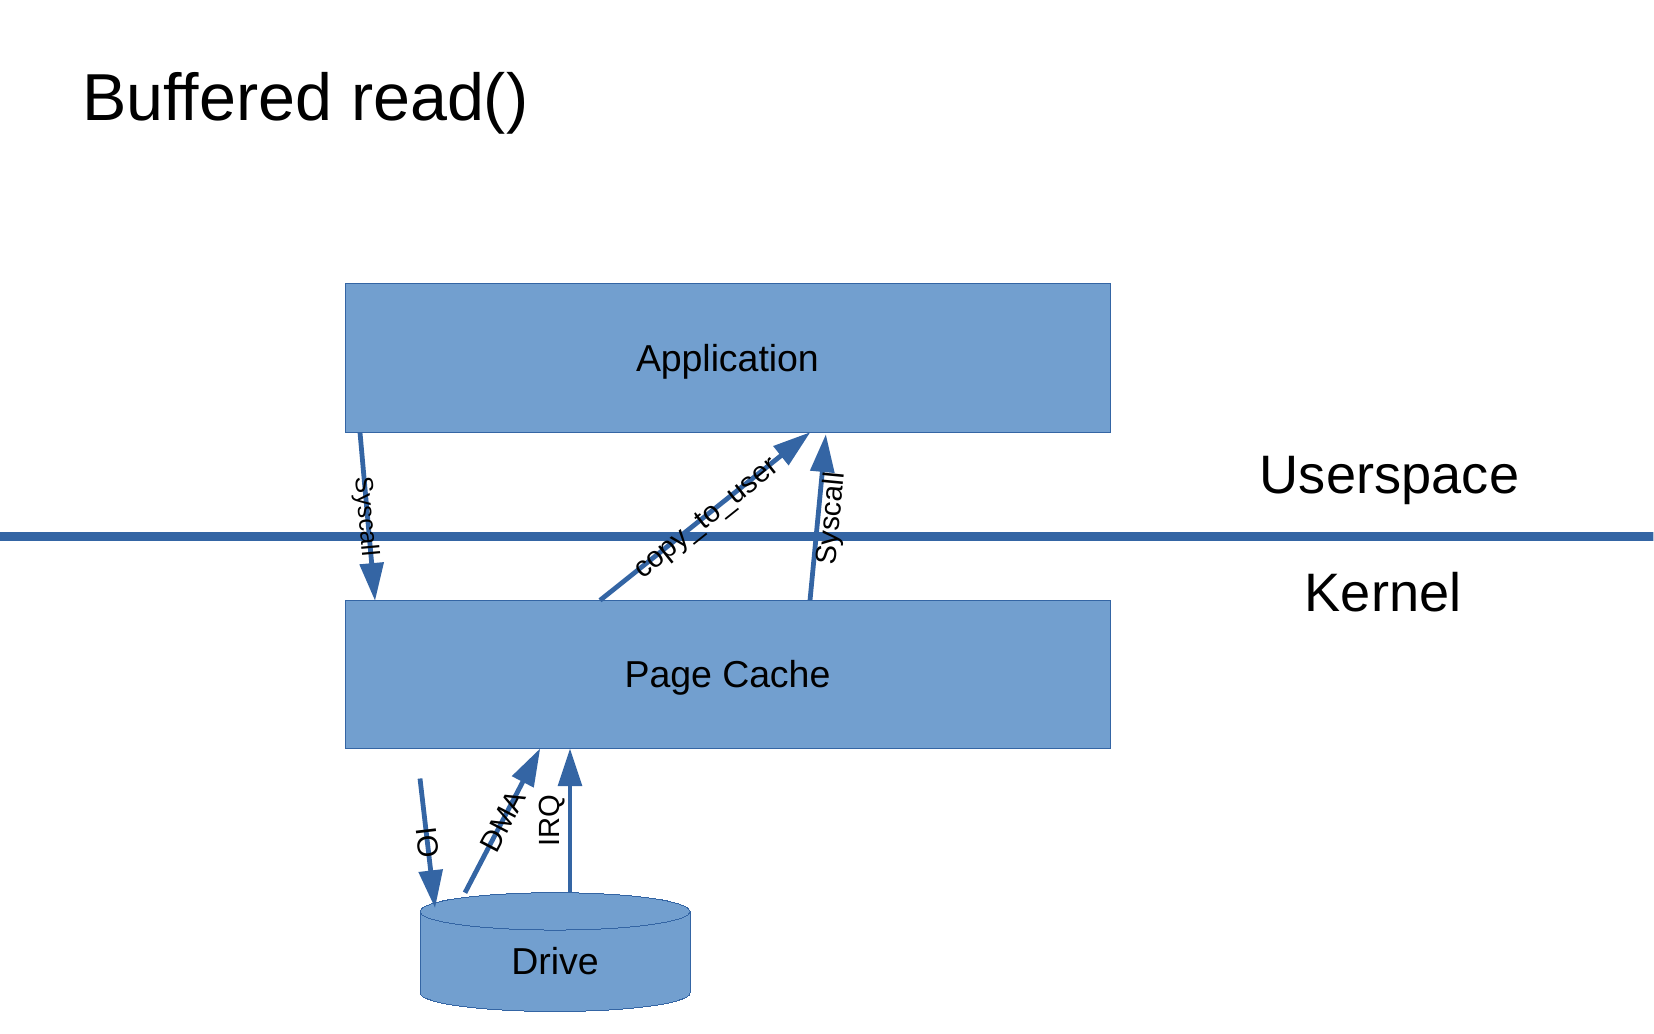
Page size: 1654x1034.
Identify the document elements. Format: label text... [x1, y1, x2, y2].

text_box Userspace [1245, 436, 1565, 536]
text_box Application [345, 283, 1111, 433]
text_box Page Cache [345, 600, 1111, 749]
text_box Drive [420, 892, 691, 1012]
text_box Kernel [1290, 555, 1507, 654]
title Buffered read() [82, 10, 1571, 184]
